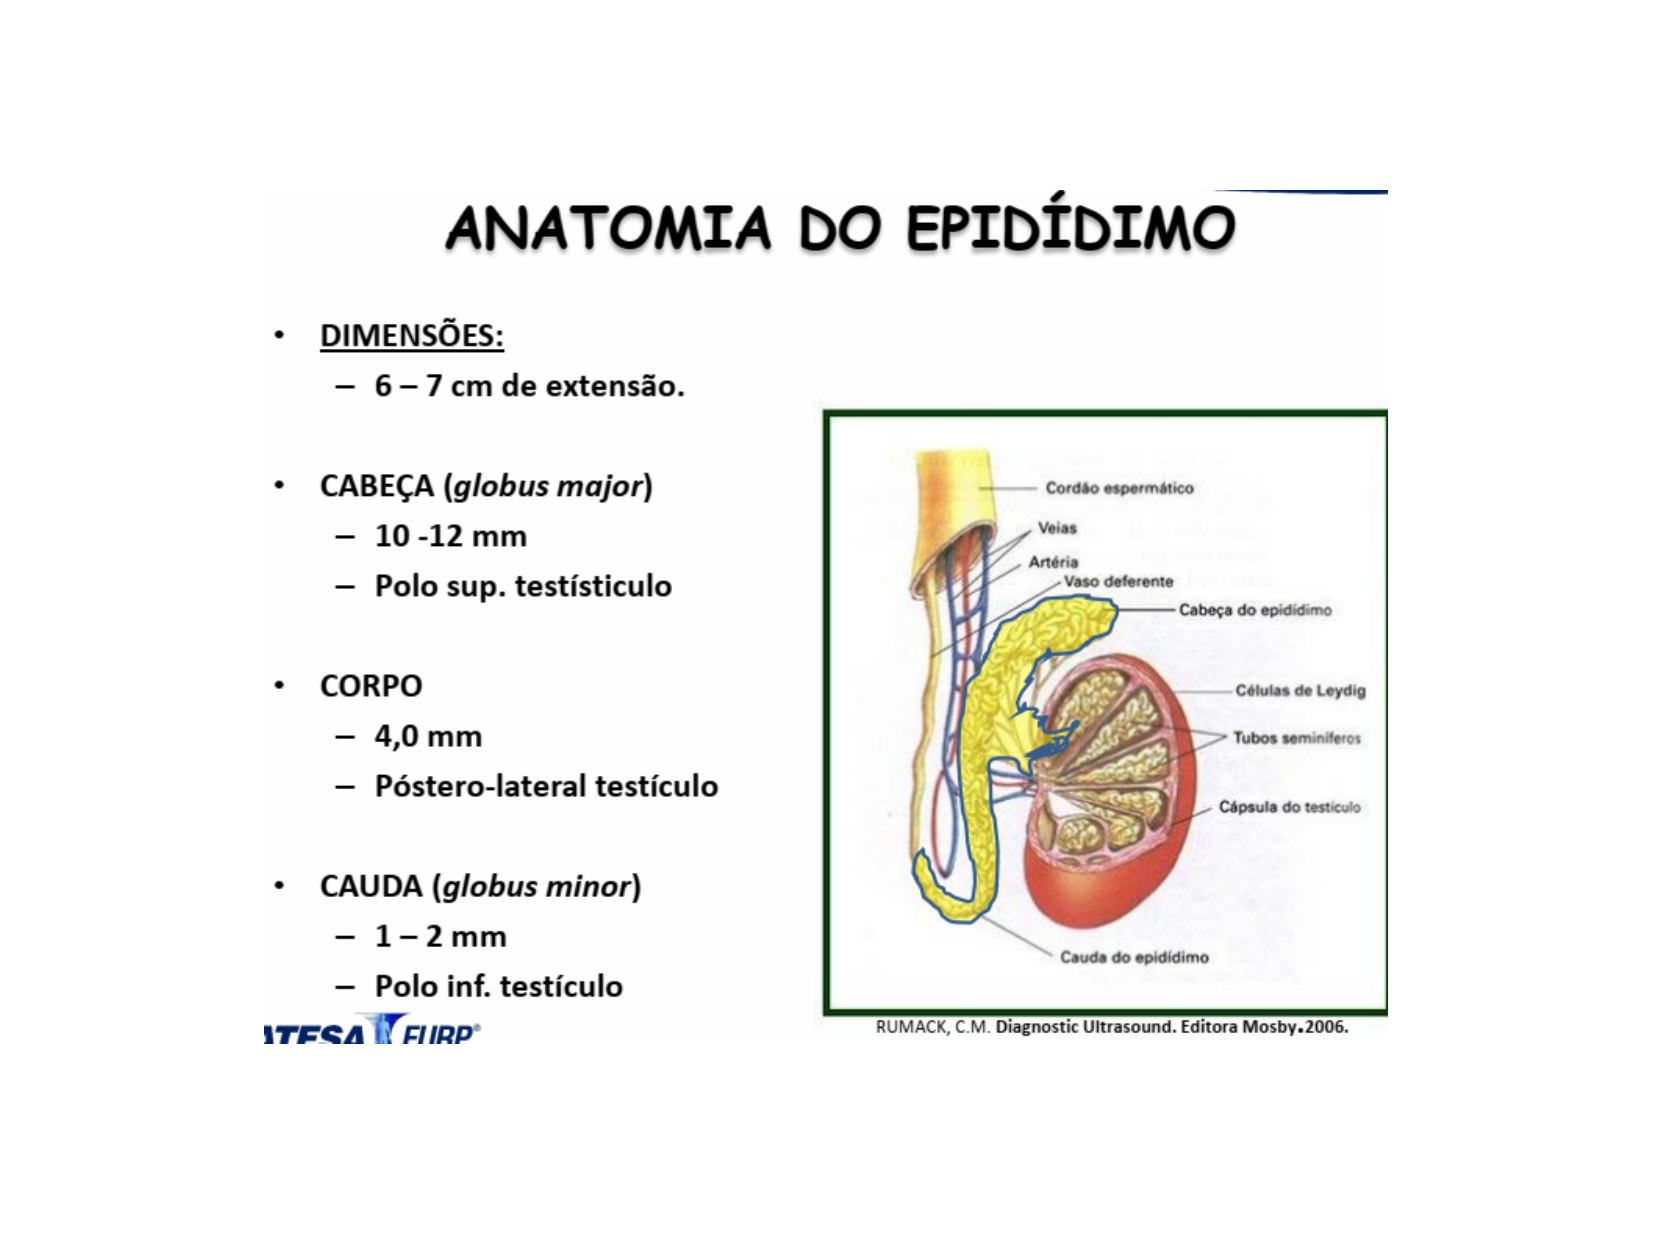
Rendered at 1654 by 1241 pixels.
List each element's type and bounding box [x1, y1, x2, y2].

picture [264, 190, 1388, 1045]
